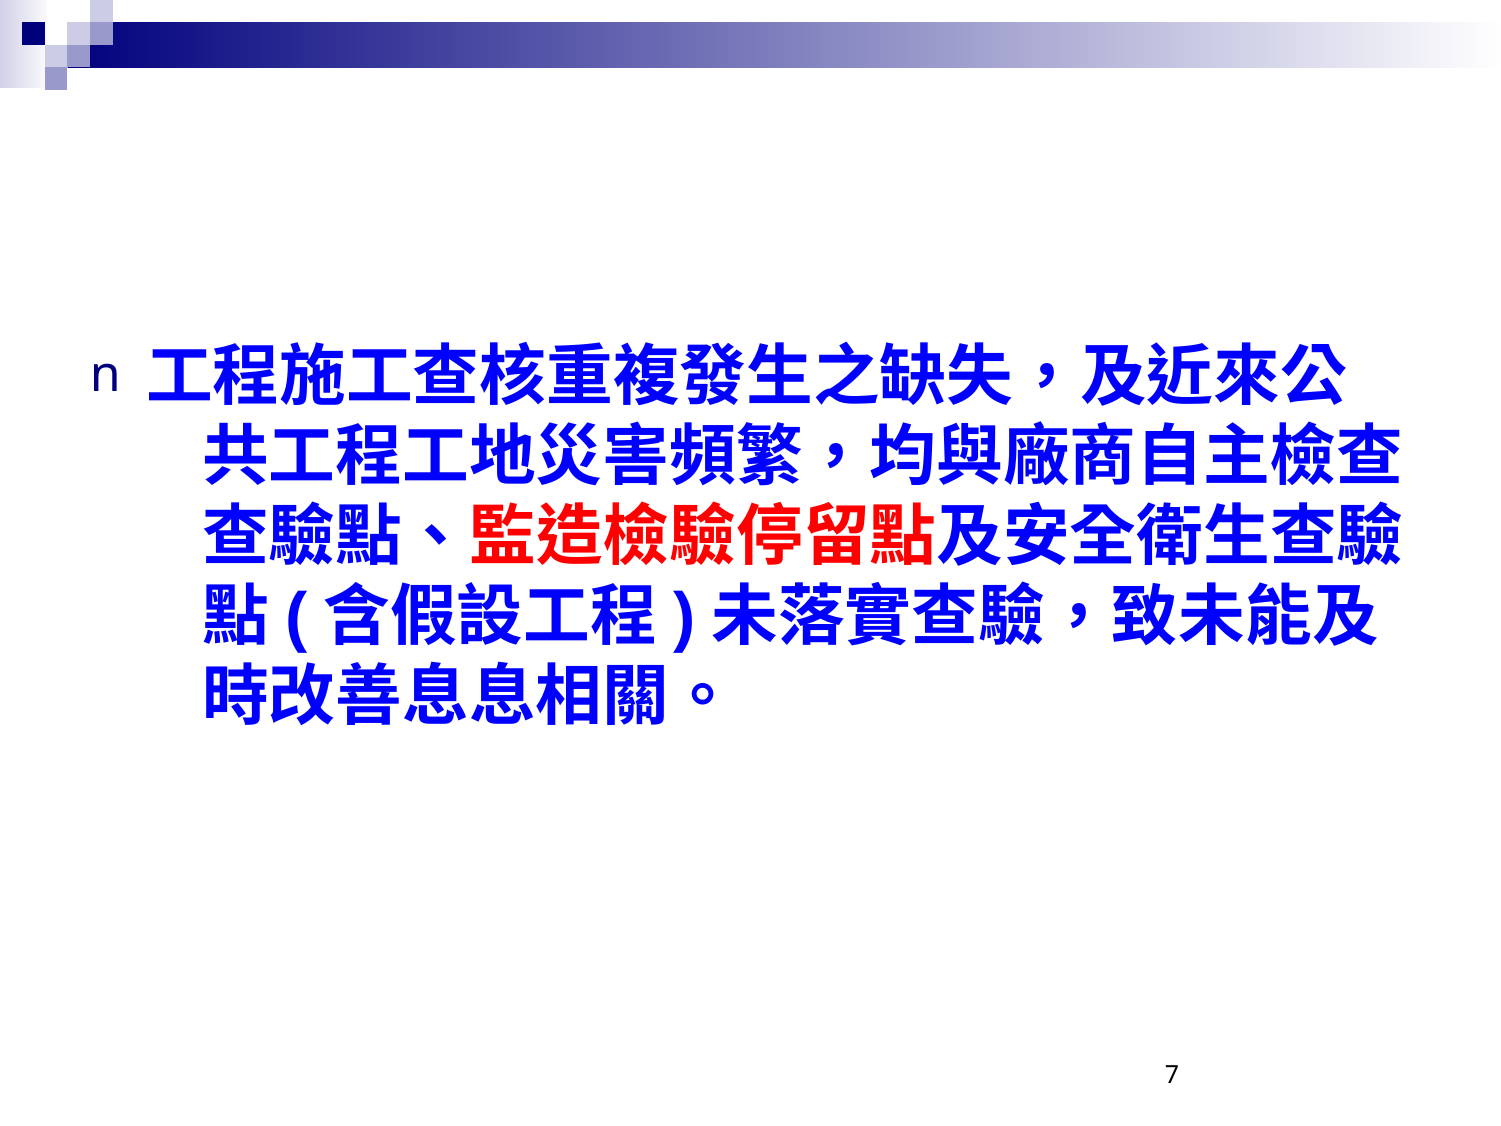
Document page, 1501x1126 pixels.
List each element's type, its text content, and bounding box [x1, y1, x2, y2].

list 工程施工查核重複發生之缺失，及近來公共工程工地災害頻繁，均與廠商自主檢查查驗點、監造檢驗停留點及安全衛生查驗點(含假設工程)未落實查驗，致未能及時改善息息相關。 [74, 324, 1426, 964]
text_box [1149, 1025, 1501, 1101]
